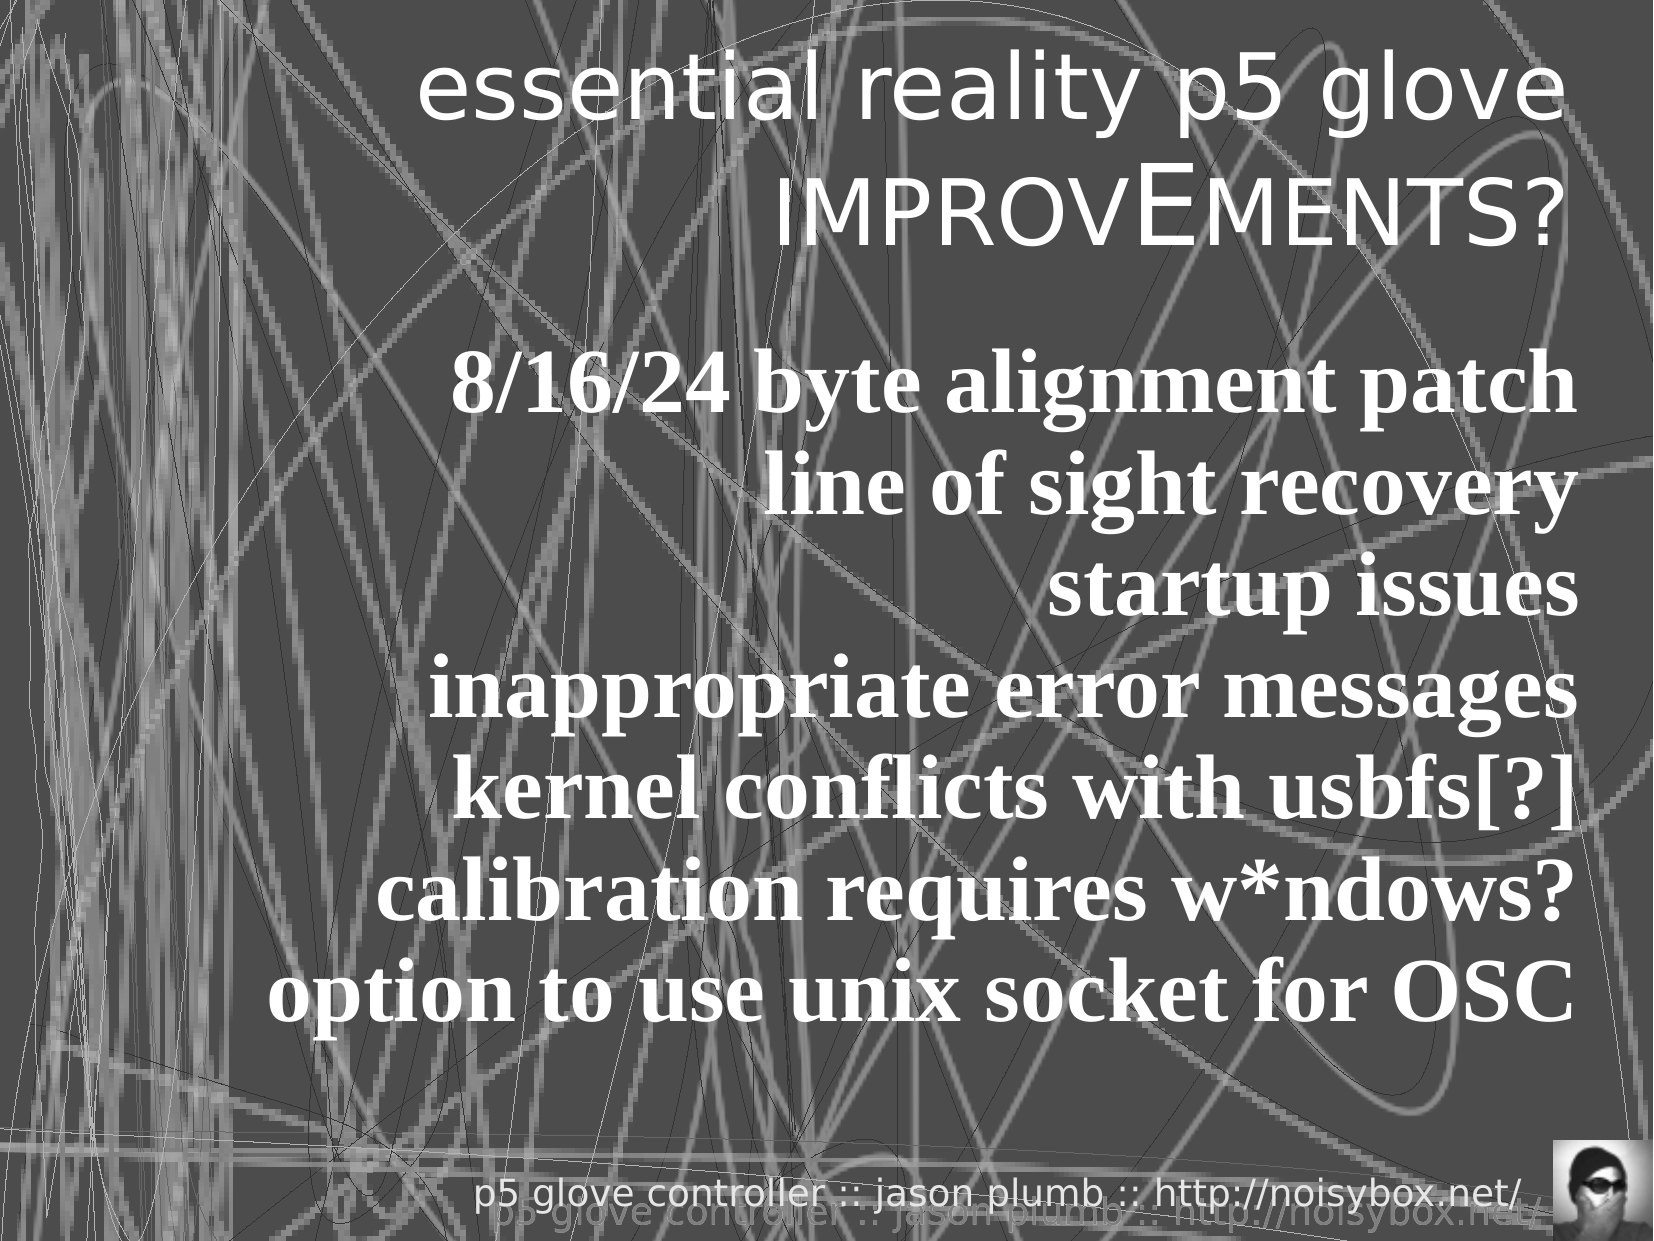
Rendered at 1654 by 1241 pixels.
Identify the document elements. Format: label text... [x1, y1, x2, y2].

title essential reality p5 glove IMPROVEMENTS? [82, 33, 1571, 273]
picture [1553, 1140, 1653, 1241]
text_box p5 glove controller :: jason plumb :: http://noisybox.net/ [458, 1164, 1544, 1223]
text_box 8/16/24 byte alignment patch line of sight recovery startup issues inappropriate error messages kernel conflicts with usbfs[?] calibration requires w*ndows? option to use unix socket for OSC [40, 331, 1581, 1042]
